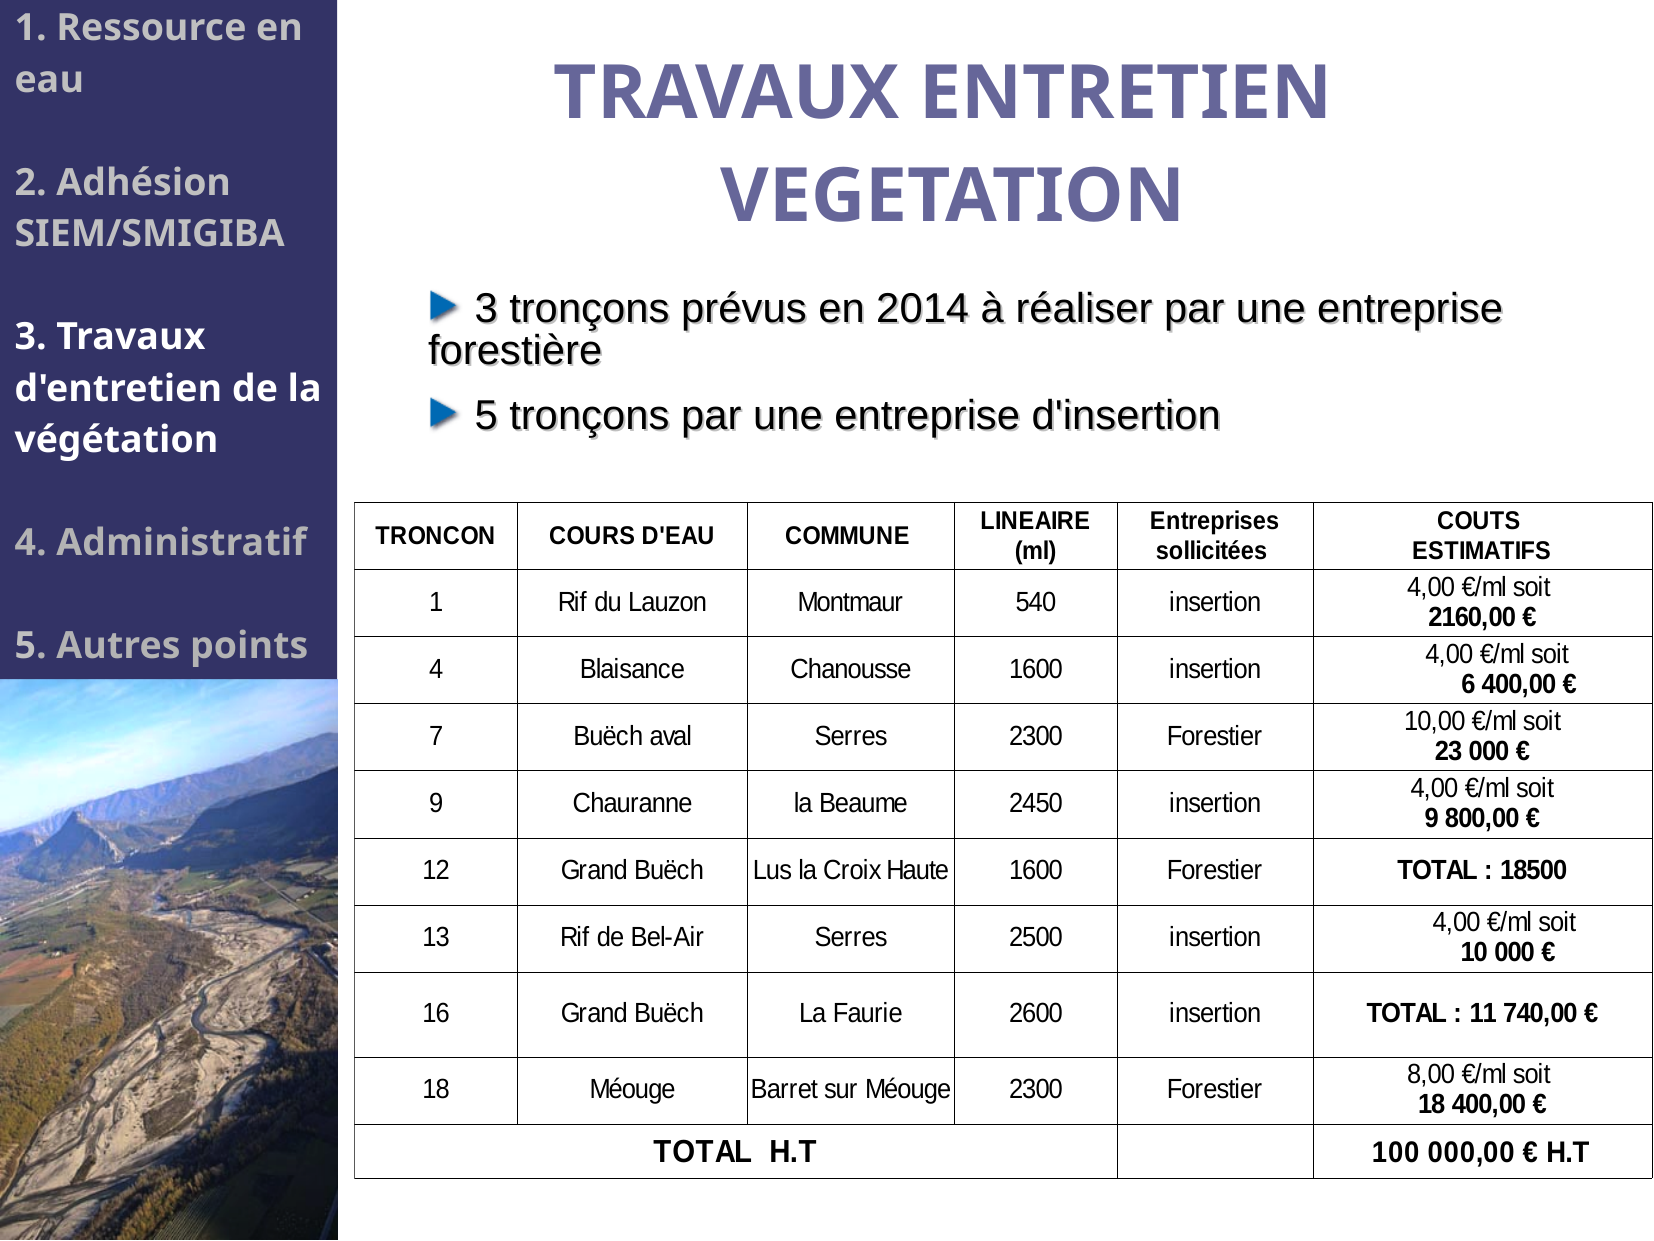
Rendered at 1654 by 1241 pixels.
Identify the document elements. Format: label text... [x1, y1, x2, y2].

picture [0, 680, 338, 1241]
picture [428, 394, 464, 435]
picture [428, 287, 464, 328]
text_box 1. Ressource en eau 2. Adhésion SIEM/SMIGIBA 3. Travaux d'entretien de la végétation 4. Administratif 5. Autres points [0, 0, 338, 680]
text_box 3 tronçons prévus en 2014 à réaliser par une entreprise forestière 5 tronçons par une entreprise d'insertion [413, 206, 1625, 384]
text_box TRAVAUX ENTRETIEN VEGETATION [518, 29, 1388, 178]
picture [354, 501, 1654, 1182]
